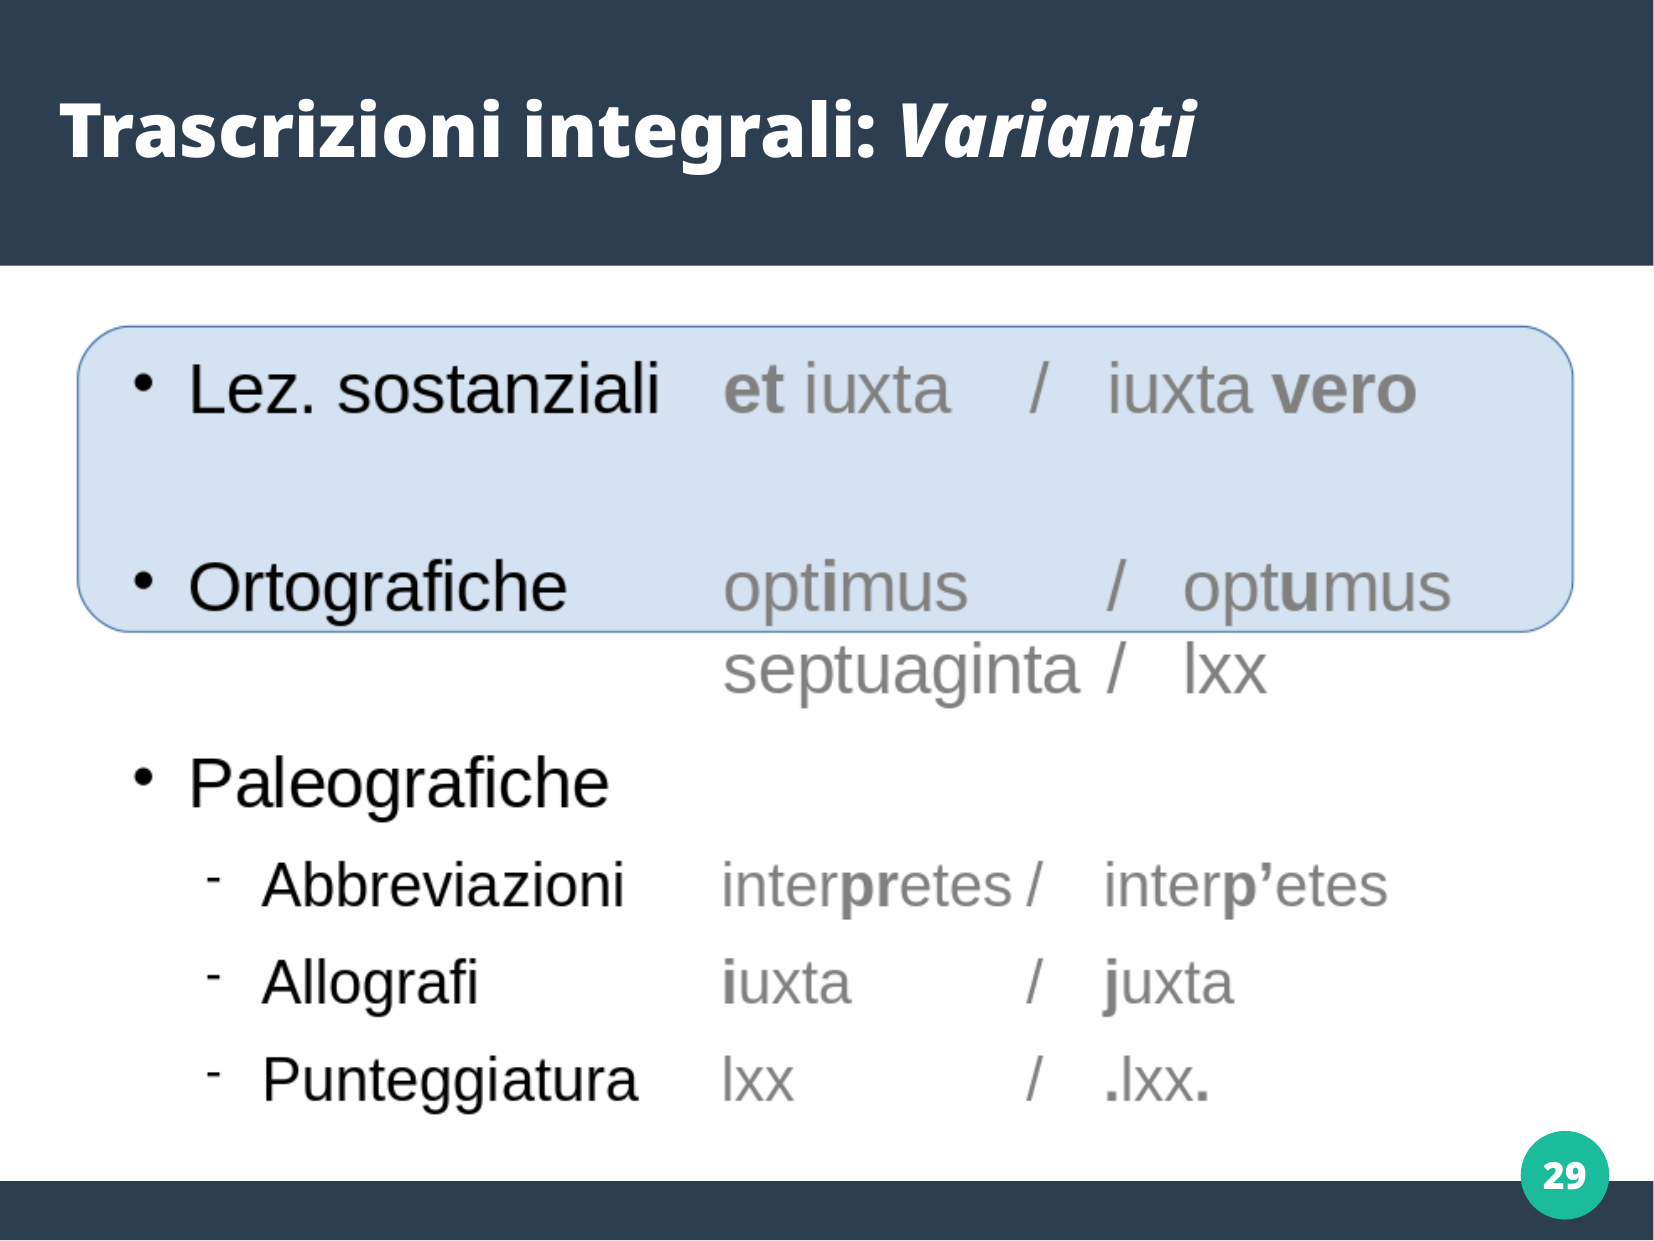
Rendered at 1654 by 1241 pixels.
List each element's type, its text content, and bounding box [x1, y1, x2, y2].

picture [62, 301, 1592, 1128]
title Trascrizioni integrali: Varianti [59, 49, 1595, 207]
